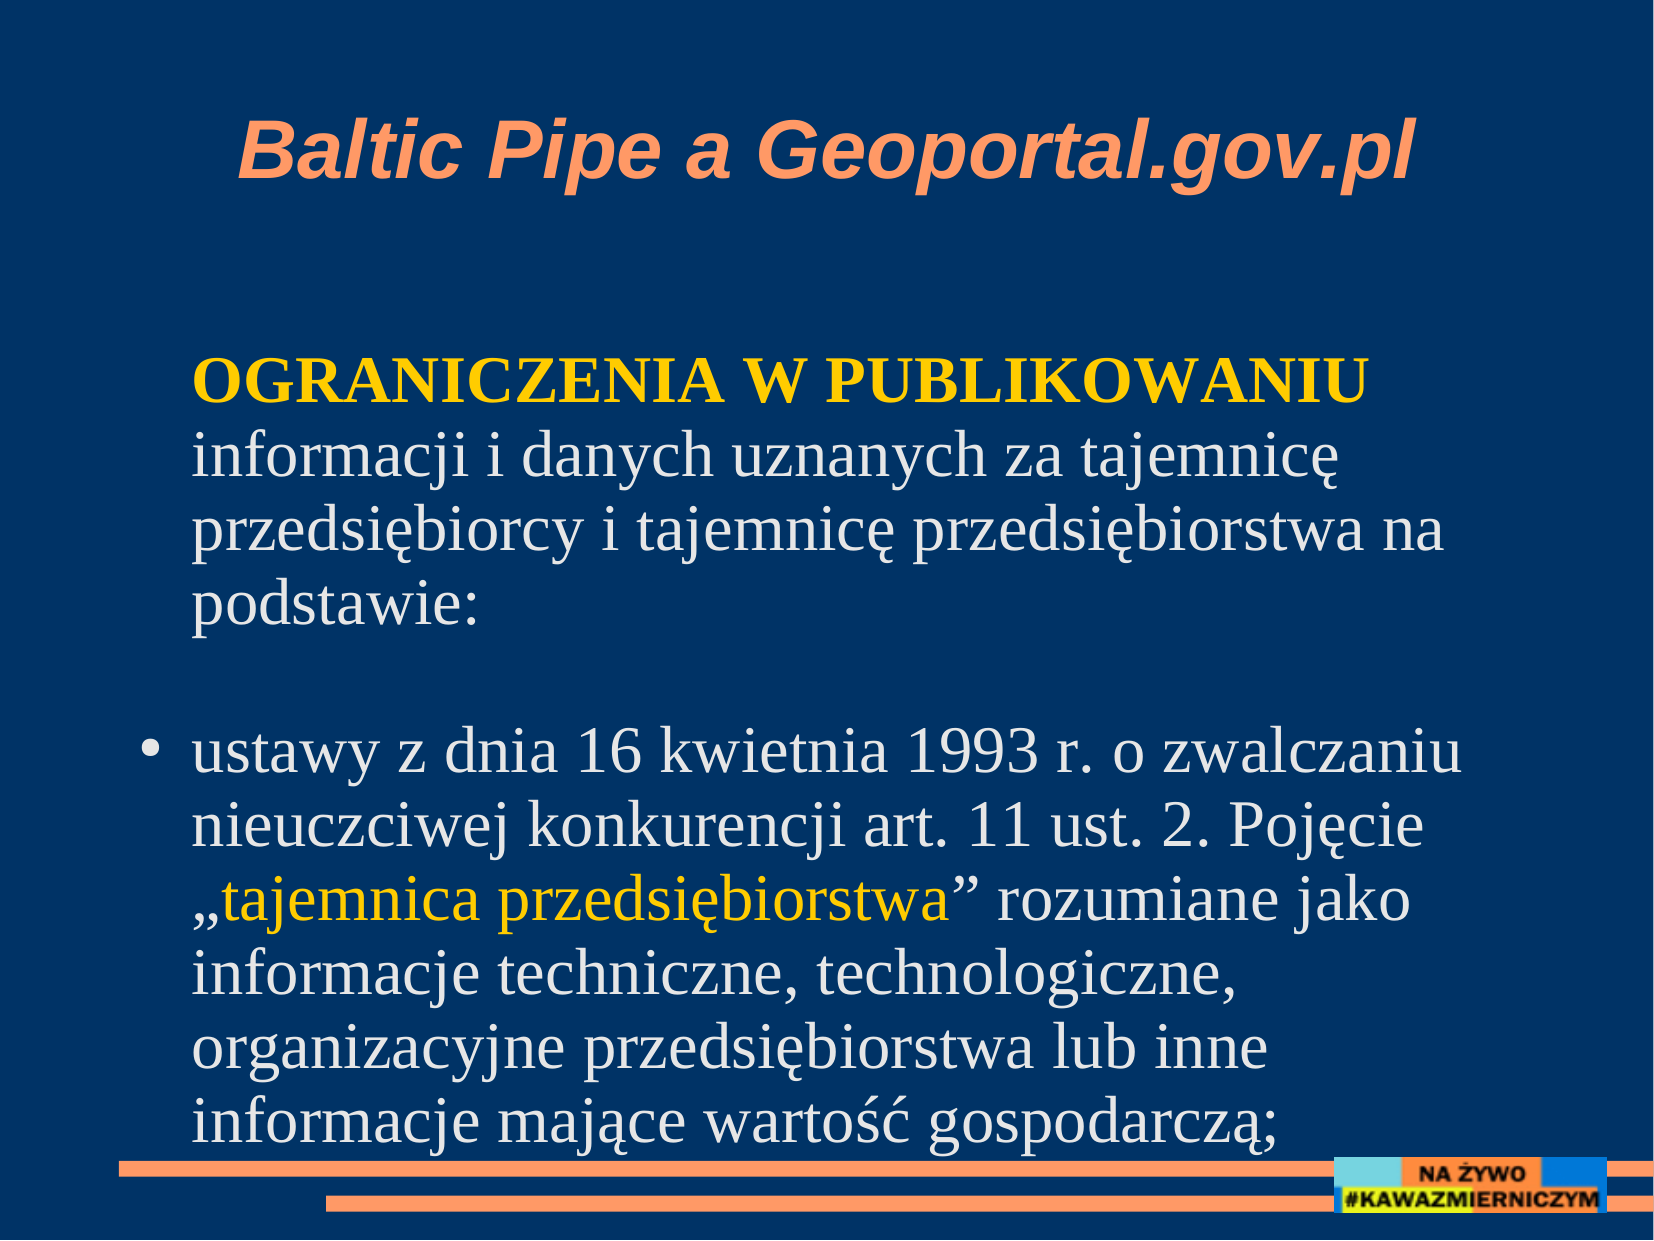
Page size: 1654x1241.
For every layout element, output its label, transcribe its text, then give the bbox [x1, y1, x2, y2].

title Baltic Pipe a Geoportal.gov.pl [121, 46, 1534, 254]
list OGRANICZENIA W PUBLIKOWANIU informacji i danych uznanych za tajemnicę przedsiębiorcy i tajemnicę przedsiębiorstwa na podstawie: ustawy z dnia 16 kwietnia 1993 r. o zwalczaniu nieuczciwej konkurencji art. 11 ust. 2. Pojęcie „tajemnica przedsiębiorstwa” rozumiane jako informacje techniczne, technologiczne, organizacyjne przedsiębiorstwa lub inne informacje mające wartość gospodarczą; [120, 342, 1560, 1232]
picture [1334, 1157, 1607, 1213]
